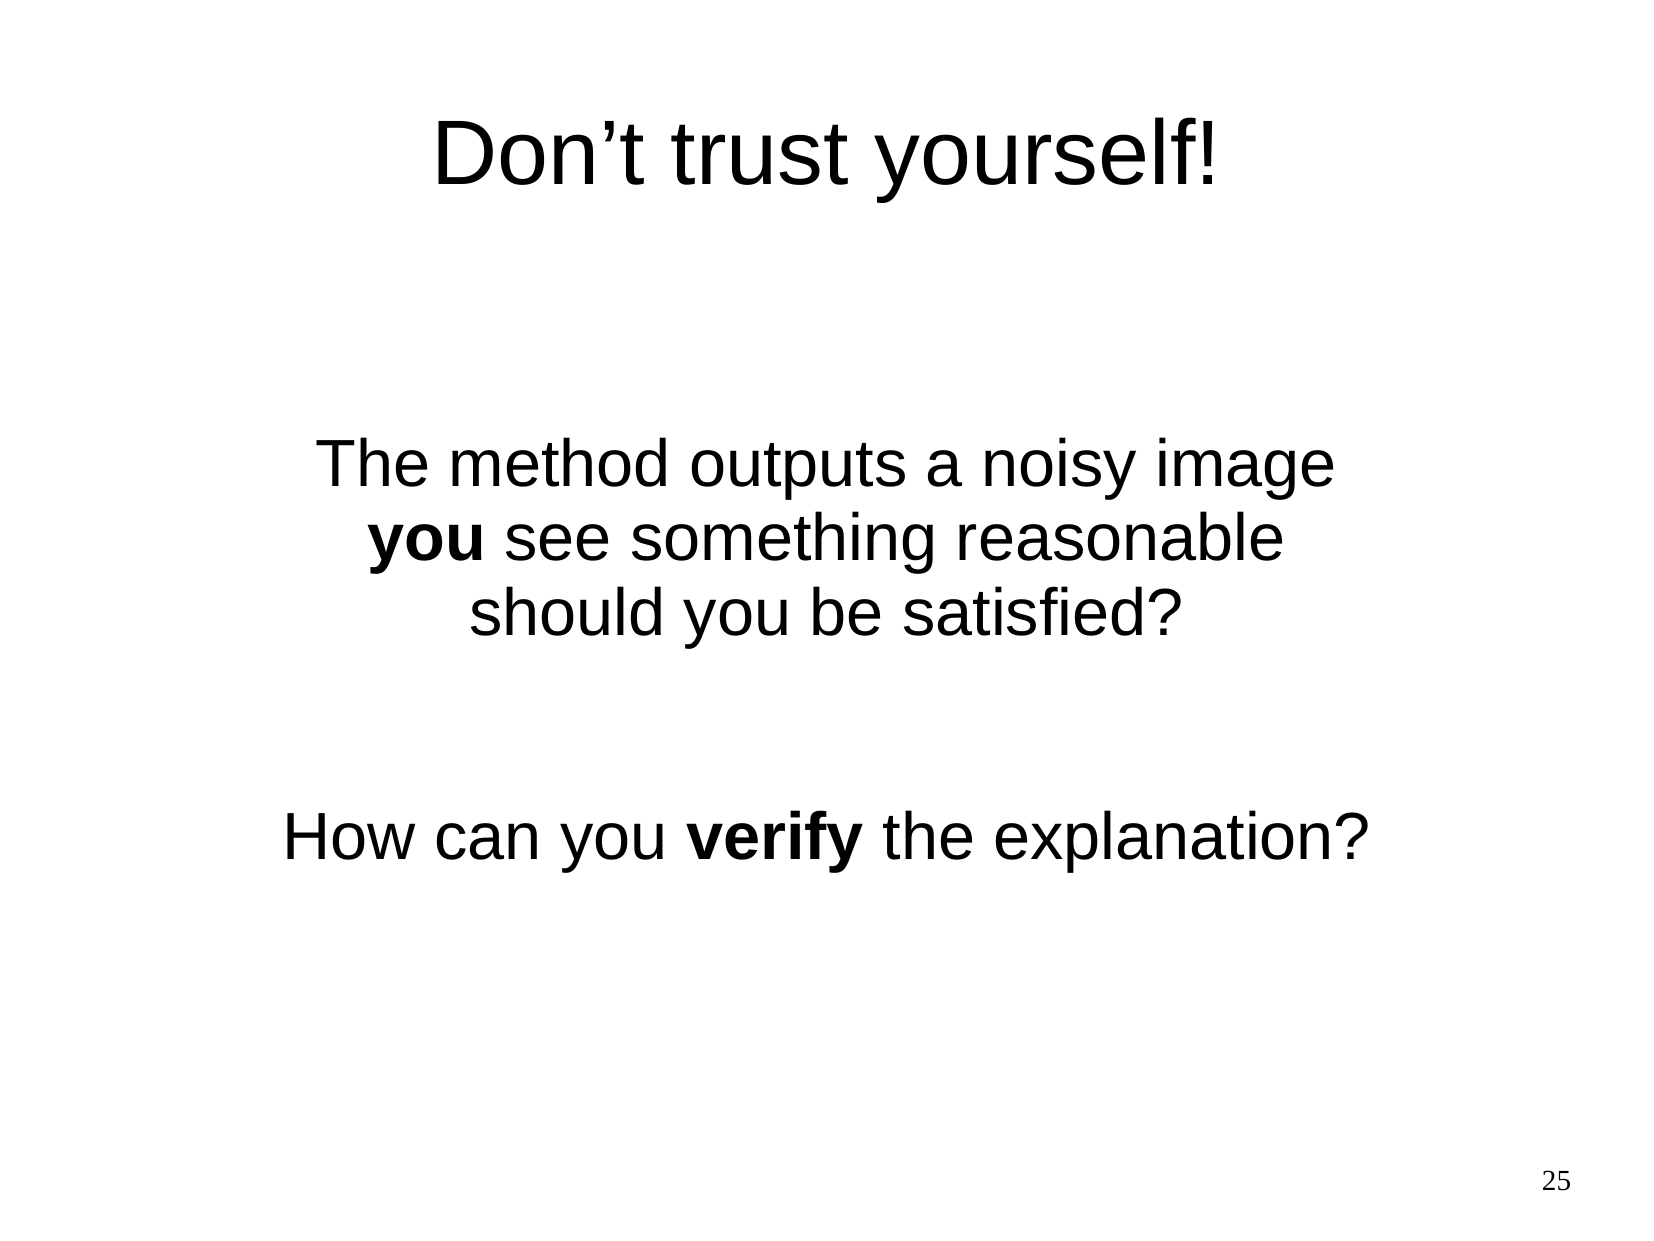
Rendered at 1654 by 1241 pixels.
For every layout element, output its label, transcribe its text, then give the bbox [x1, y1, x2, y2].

subtitle The method outputs a noisy image you see something reasonable should you be satisfied? How can you verify the explanation? [82, 290, 1571, 1010]
title Don’t trust yourself! [82, 49, 1571, 257]
